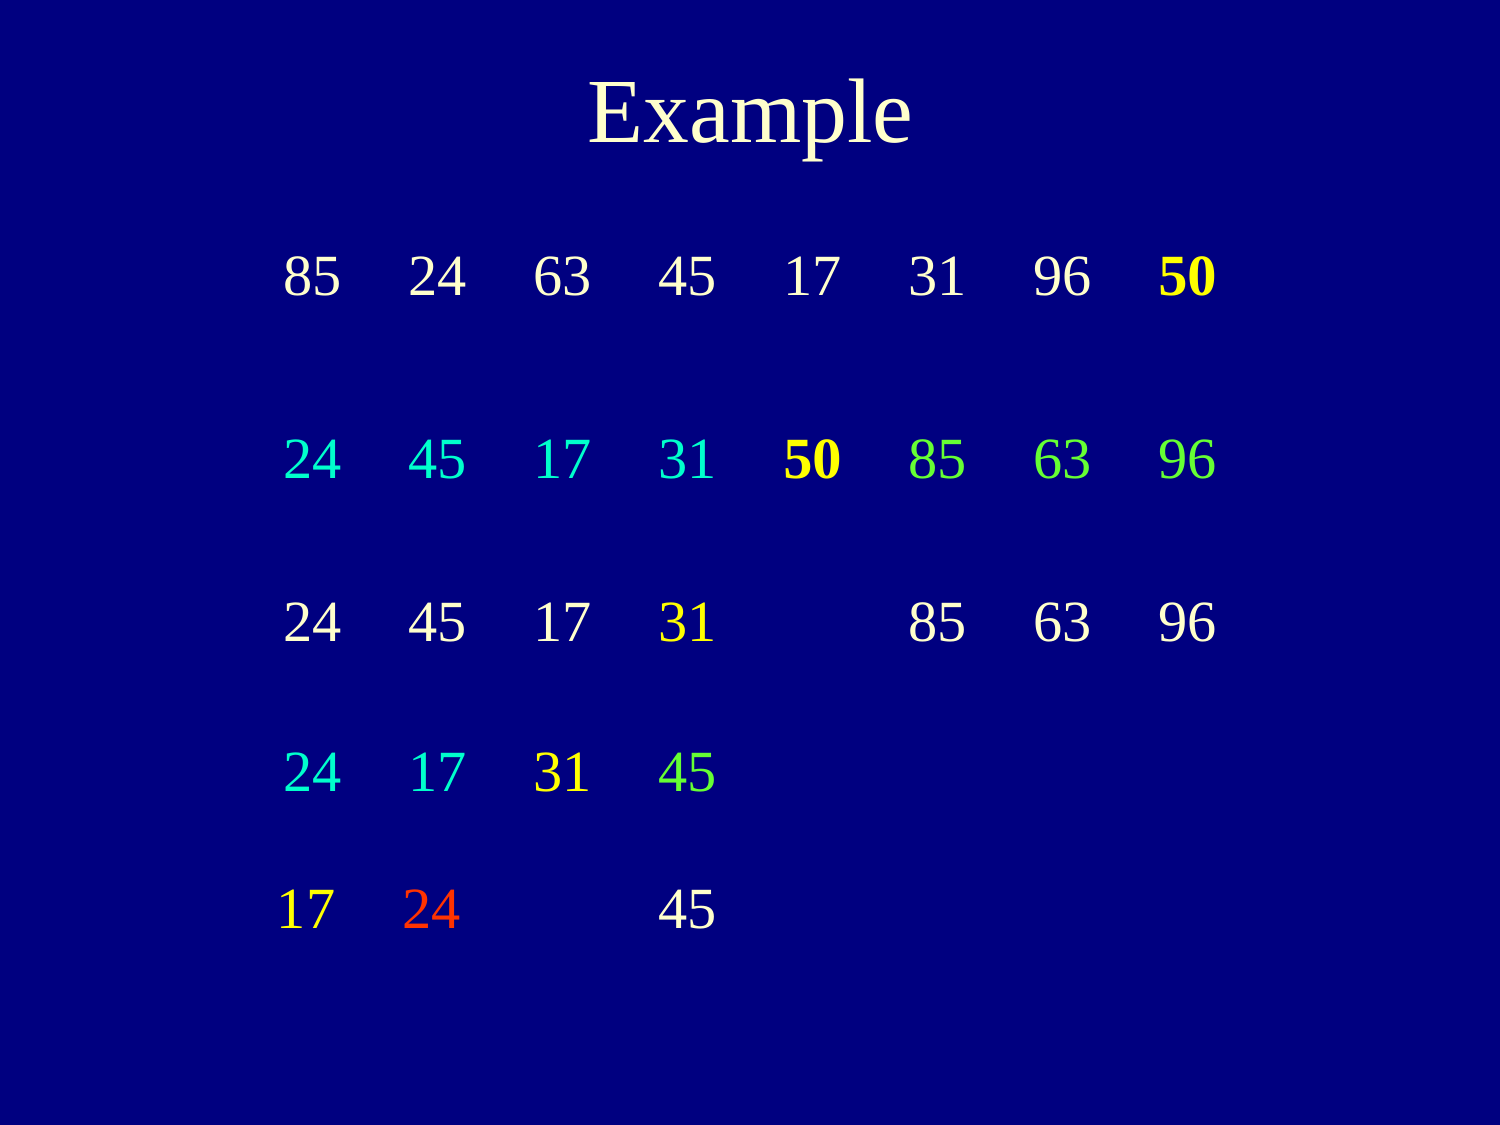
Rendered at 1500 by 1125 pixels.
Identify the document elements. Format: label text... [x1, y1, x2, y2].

table_header 31 [500, 725, 625, 825]
table_header 45 [625, 725, 750, 825]
table_header 24 [362, 863, 500, 962]
table_header 17 [500, 413, 625, 512]
table_header 85 [875, 575, 1000, 675]
table_header 63 [500, 229, 625, 325]
table_header 96 [1000, 229, 1125, 325]
table_header 45 [375, 413, 500, 512]
table_header 17 [750, 229, 875, 325]
title Example [22, 43, 1480, 169]
table_header 17 [375, 725, 500, 825]
table_header 17 [500, 575, 625, 675]
table_header 24 [375, 229, 500, 325]
table_header 96 [1125, 575, 1250, 675]
table_header 85 [875, 413, 1000, 512]
table_header 96 [1125, 413, 1250, 512]
table_header 31 [625, 413, 750, 512]
table_header 63 [1000, 413, 1125, 512]
table_header 45 [375, 575, 500, 675]
table_header 63 [1000, 575, 1125, 675]
table_header 24 [250, 725, 375, 825]
table_header 31 [875, 229, 1000, 325]
table_header 85 [250, 229, 375, 325]
table_header 45 [625, 229, 750, 325]
table_header 17 [250, 863, 362, 962]
table_header 50 [1125, 229, 1250, 325]
table_header 24 [250, 575, 375, 675]
table_header 50 [750, 413, 875, 512]
table_header 45 [625, 863, 750, 962]
table_header 31 [625, 575, 750, 675]
table_header 24 [250, 413, 375, 512]
